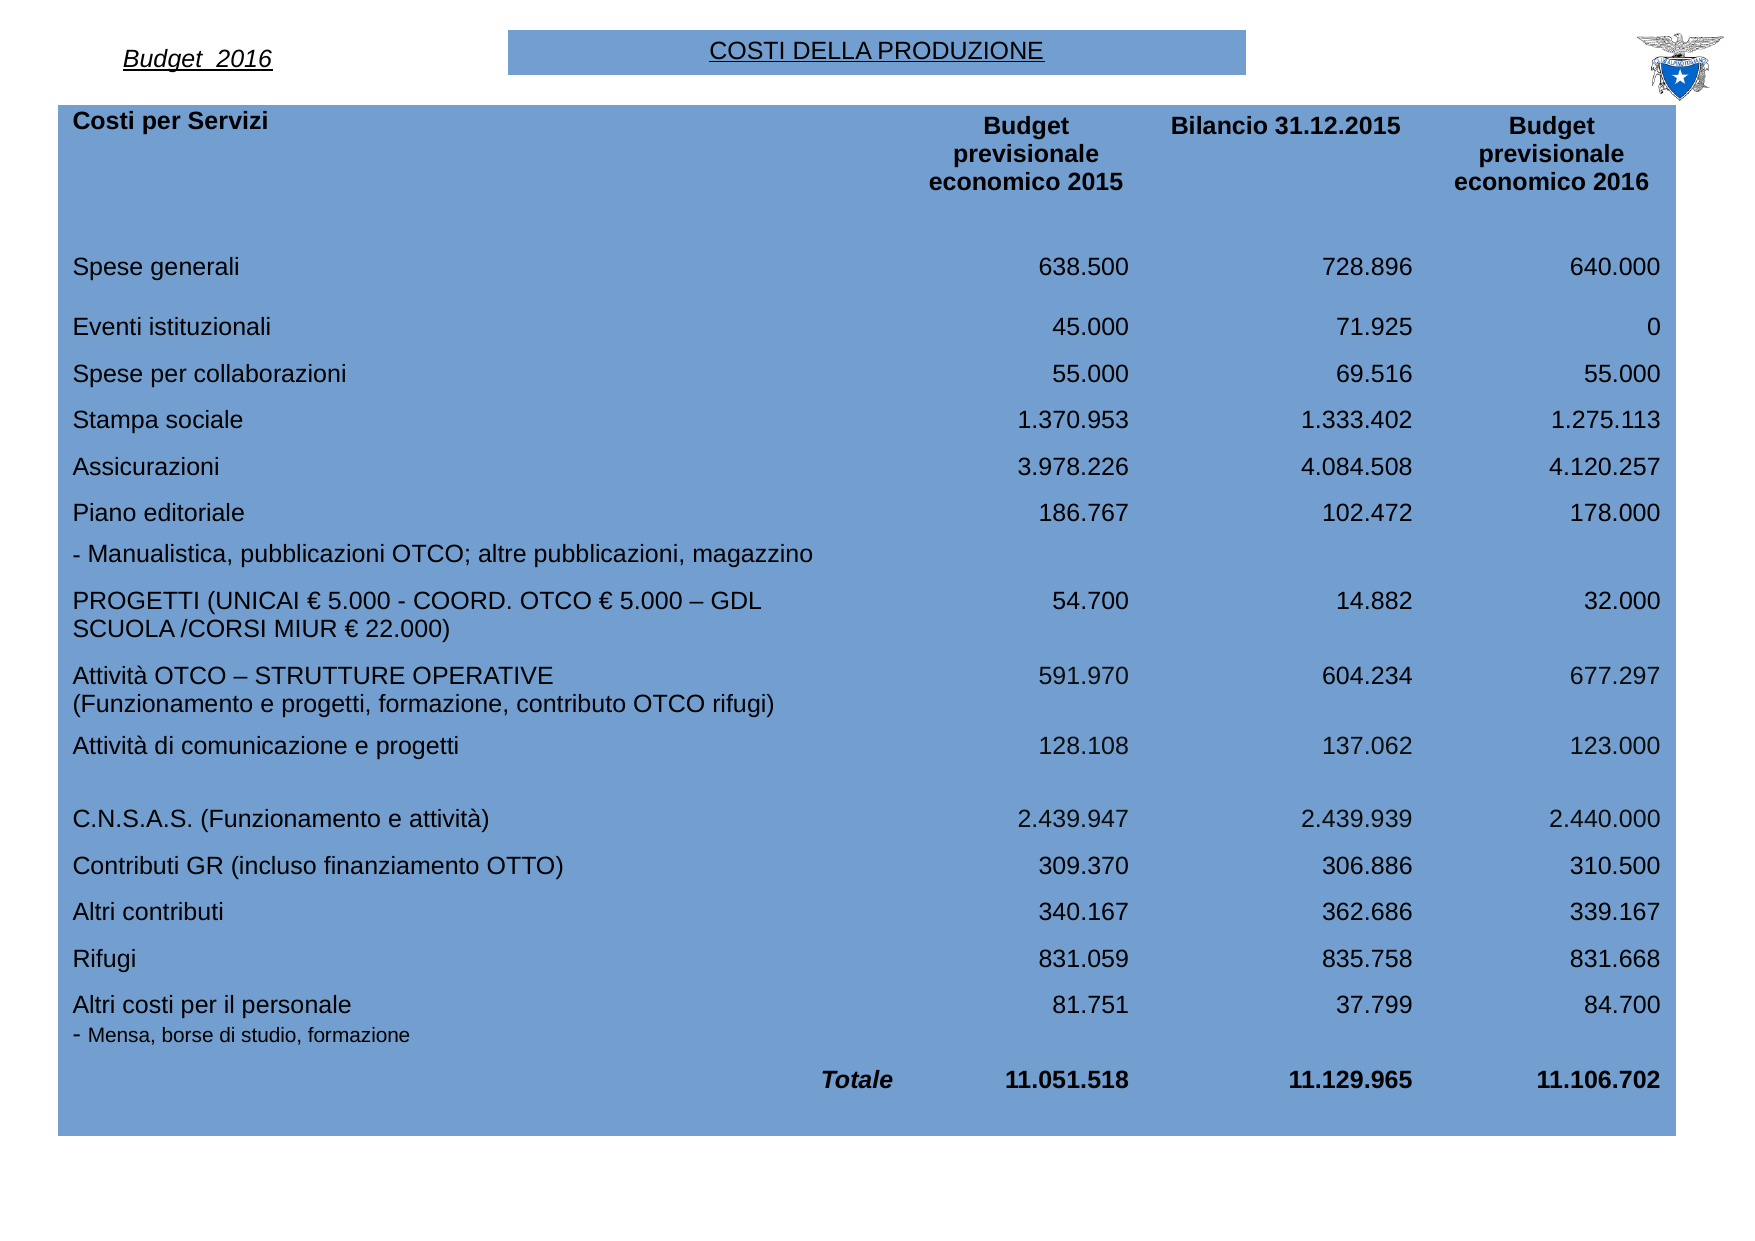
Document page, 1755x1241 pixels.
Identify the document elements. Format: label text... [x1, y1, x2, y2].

table_cell 186.767 [908, 492, 1144, 579]
table_cell 123.000 [1428, 729, 1676, 798]
table_cell 69.516 [1144, 352, 1428, 399]
table_cell 1.275.113 [1428, 399, 1676, 445]
table_cell 128.108 [908, 729, 1144, 798]
table_header Bilancio 31.12.2015 [1144, 105, 1428, 251]
table_cell 0 [1428, 305, 1676, 352]
table_cell 640.000 [1428, 251, 1676, 305]
picture [1633, 29, 1728, 108]
table_cell Spese generali [58, 251, 908, 305]
table_cell 362.686 [1144, 891, 1428, 937]
table_cell 178.000 [1428, 492, 1676, 579]
table_cell Spese per collaborazioni [58, 352, 908, 399]
table_cell 84.700 [1428, 984, 1676, 1059]
table_cell 37.799 [1144, 984, 1428, 1059]
table_cell Altri contributi [58, 891, 908, 937]
table_cell 102.472 [1144, 492, 1428, 579]
table_cell 11.129.965 [1144, 1059, 1428, 1136]
table_cell 4.120.257 [1428, 445, 1676, 492]
table_cell 591.970 [908, 654, 1144, 729]
table_cell 2.440.000 [1428, 798, 1676, 844]
table_cell 11.106.702 [1428, 1059, 1676, 1136]
table_cell Totale [58, 1059, 908, 1136]
table_cell 3.978.226 [908, 445, 1144, 492]
table_cell Attività OTCO – STRUTTURE OPERATIVE (Funzionamento e progetti, formazione, contributo OTCO rifugi) [58, 654, 908, 729]
table_header Costi per Servizi [58, 105, 908, 251]
table_cell Stampa sociale [58, 399, 908, 445]
text_box Budget 2016 [50, 35, 346, 82]
table_cell 340.167 [908, 891, 1144, 937]
table_cell Attività di comunicazione e progetti [58, 729, 908, 798]
table_cell 4.084.508 [1144, 445, 1428, 492]
table_cell 310.500 [1428, 844, 1676, 891]
table_cell Assicurazioni [58, 445, 908, 492]
table_cell 1.370.953 [908, 399, 1144, 445]
table_cell 728.896 [1144, 251, 1428, 305]
table_cell 309.370 [908, 844, 1144, 891]
table_cell Rifugi [58, 937, 908, 984]
table_cell 831.668 [1428, 937, 1676, 984]
table_cell 55.000 [908, 352, 1144, 399]
table_cell 339.167 [1428, 891, 1676, 937]
table_cell 32.000 [1428, 579, 1676, 654]
table_header COSTI DELLA PRODUZIONE [508, 30, 1246, 75]
table_cell 54.700 [908, 579, 1144, 654]
table_cell 137.062 [1144, 729, 1428, 798]
table_cell 2.439.939 [1144, 798, 1428, 844]
table_cell 11.051.518 [908, 1059, 1144, 1136]
table_cell 831.059 [908, 937, 1144, 984]
table_cell 306.886 [1144, 844, 1428, 891]
table_cell PROGETTI (UNICAI € 5.000 - COORD. OTCO € 5.000 – GDL SCUOLA /CORSI MIUR € 22.000) [58, 579, 908, 654]
table_cell Eventi istituzionali [58, 305, 908, 352]
table_cell Contributi GR (incluso finanziamento OTTO) [58, 844, 908, 891]
table_header Budget previsionale economico 2016 [1428, 105, 1676, 251]
table_header Budget previsionale economico 2015 [908, 105, 1144, 251]
table_cell 45.000 [908, 305, 1144, 352]
table_cell Piano editoriale Manualistica, pubblicazioni OTCO; altre pubblicazioni, magazzino [58, 492, 908, 579]
table_cell 835.758 [1144, 937, 1428, 984]
table_cell 638.500 [908, 251, 1144, 305]
table_cell 55.000 [1428, 352, 1676, 399]
table_cell 14.882 [1144, 579, 1428, 654]
table_cell 81.751 [908, 984, 1144, 1059]
table_cell 2.439.947 [908, 798, 1144, 844]
table_cell 604.234 [1144, 654, 1428, 729]
table_cell Altri costi per il personale - Mensa, borse di studio, formazione [58, 984, 908, 1059]
table_cell 1.333.402 [1144, 399, 1428, 445]
table_cell 677.297 [1428, 654, 1676, 729]
table_cell C.N.S.A.S. (Funzionamento e attività) [58, 798, 908, 844]
table_cell 71.925 [1144, 305, 1428, 352]
